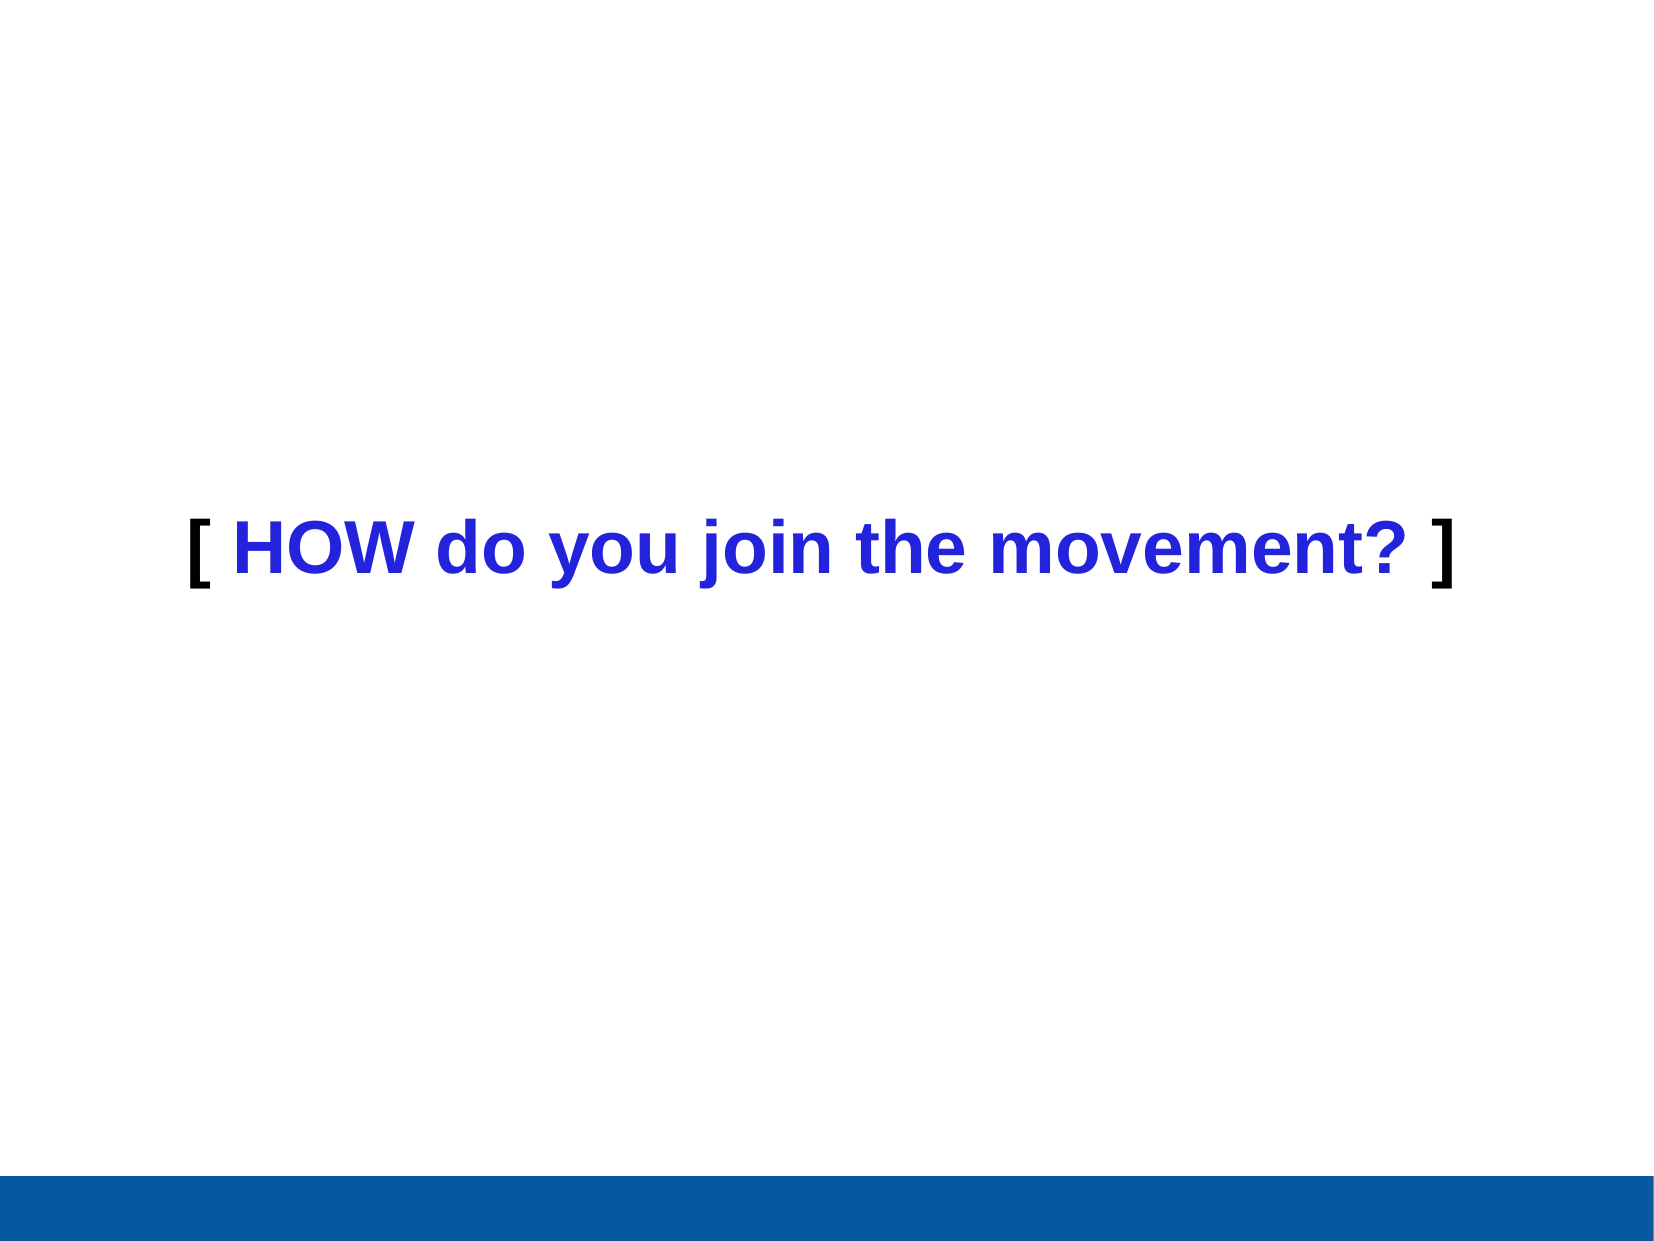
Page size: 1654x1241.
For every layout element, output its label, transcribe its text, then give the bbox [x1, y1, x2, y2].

picture [0, 1176, 1654, 1241]
list [ HOW do you join the movement? ] [186, 434, 1527, 768]
